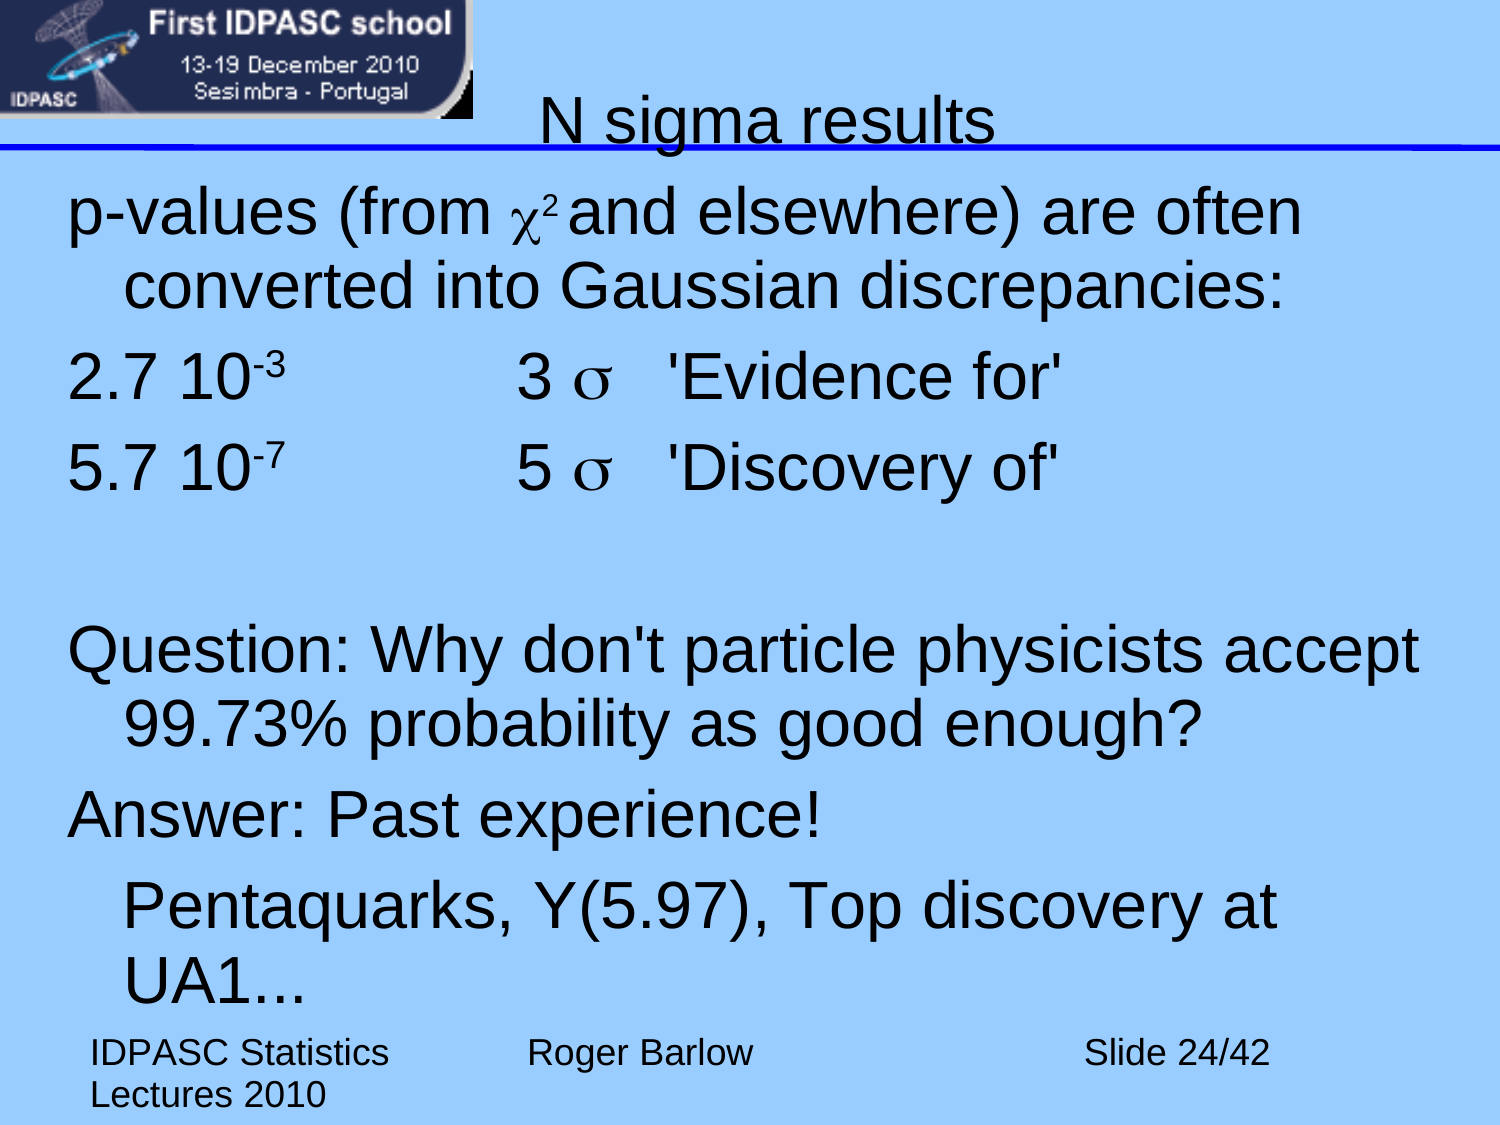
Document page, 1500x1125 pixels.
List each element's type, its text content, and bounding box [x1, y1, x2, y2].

title N sigma results [118, 66, 1418, 170]
list p-values (from 2 and elsewhere) are often converted into Gaussian discrepancies: 2.7 10-3 3  'Evidence for' 5.7 10-7 5  'Discovery of' Question: Why don't particle physicists accept 99.73% probability as good enough? Answer: Past experience! Pentaquarks, Y(5.97), Top discovery at UA1... [67, 170, 1477, 1110]
picture [0, 0, 473, 119]
